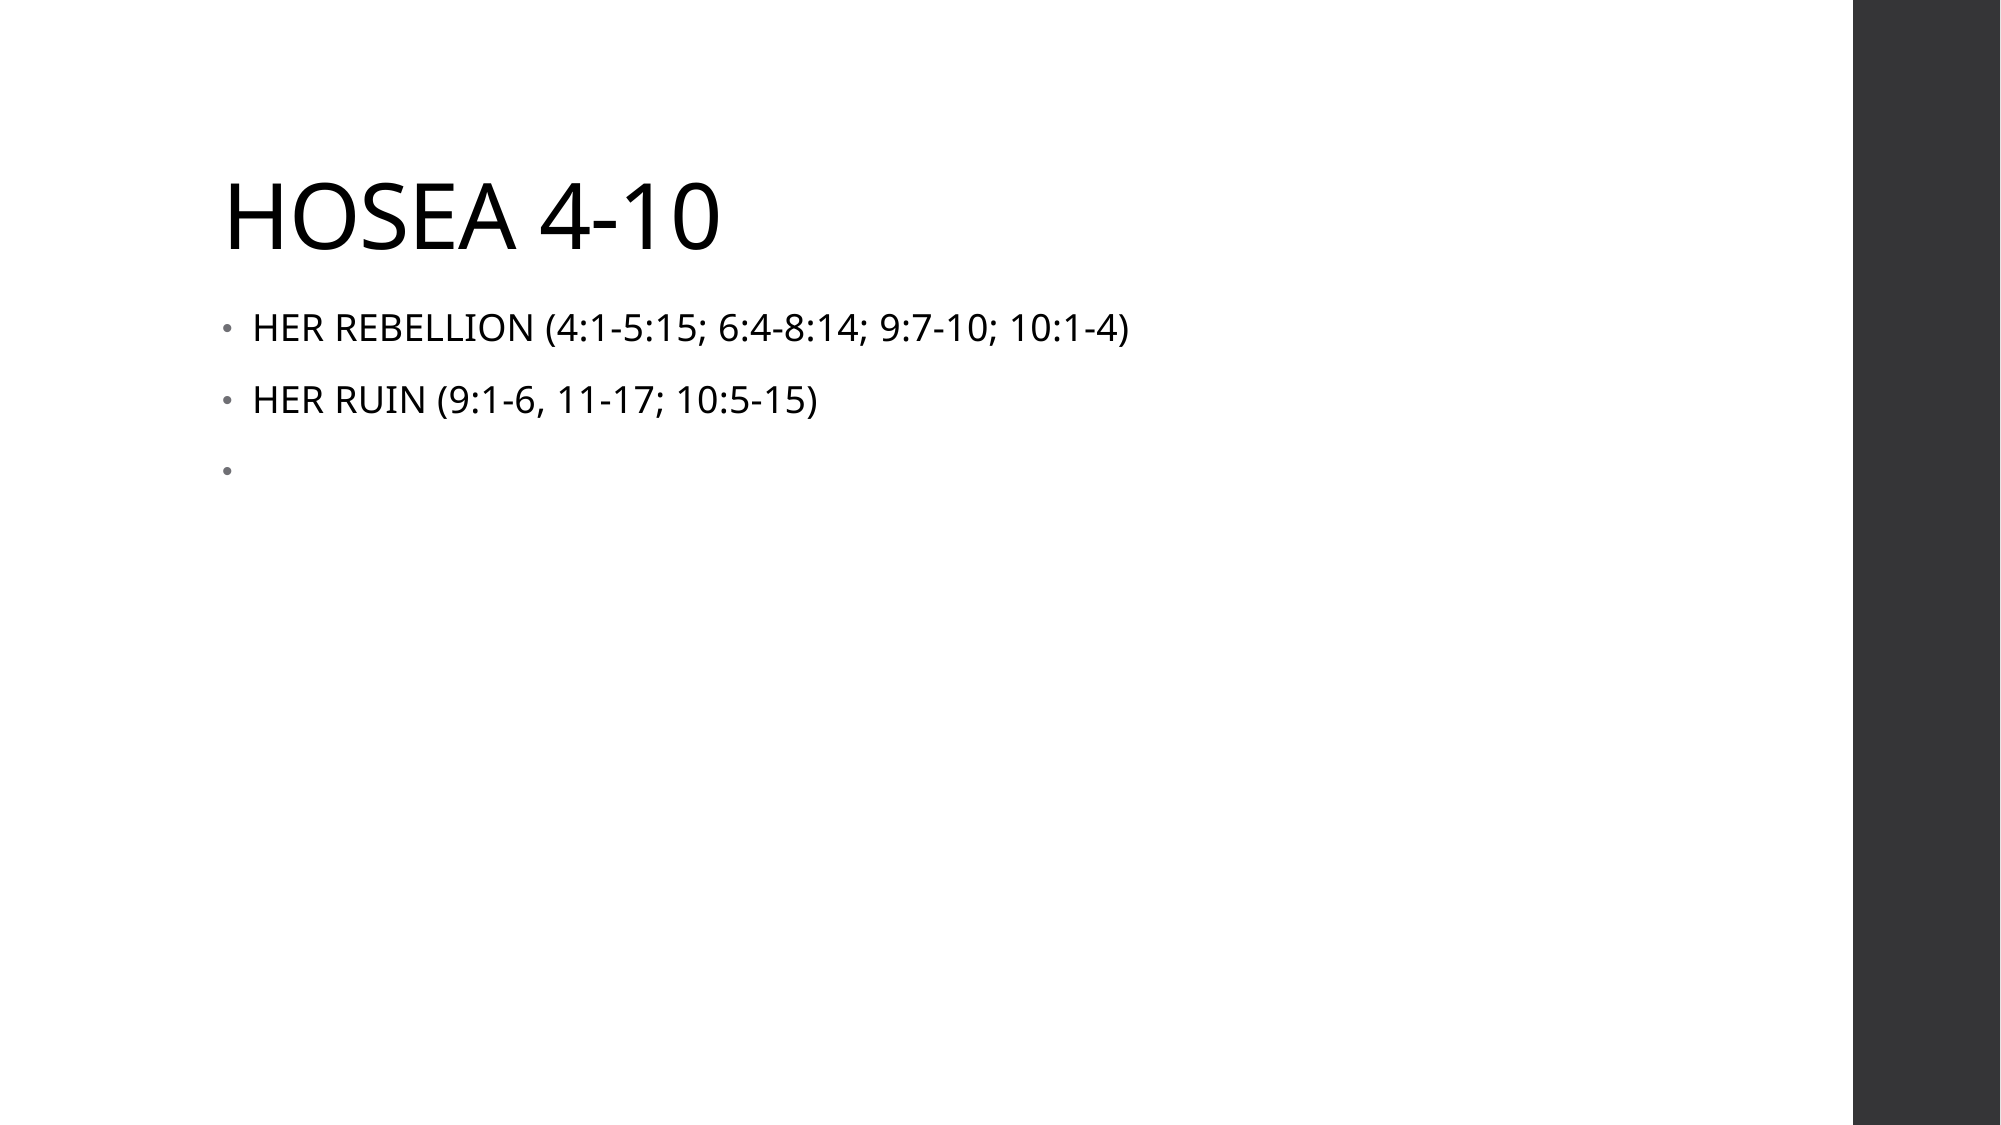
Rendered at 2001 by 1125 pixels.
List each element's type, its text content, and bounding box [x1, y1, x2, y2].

list HER REBELLION (4:1-5:15; 6:4-8:14; 9:7-10; 10:1-4) HER RUIN (9:1-6, 11-17; 10:5-15) [206, 299, 1617, 1014]
title HOSEA 4-10 [206, 60, 1797, 278]
